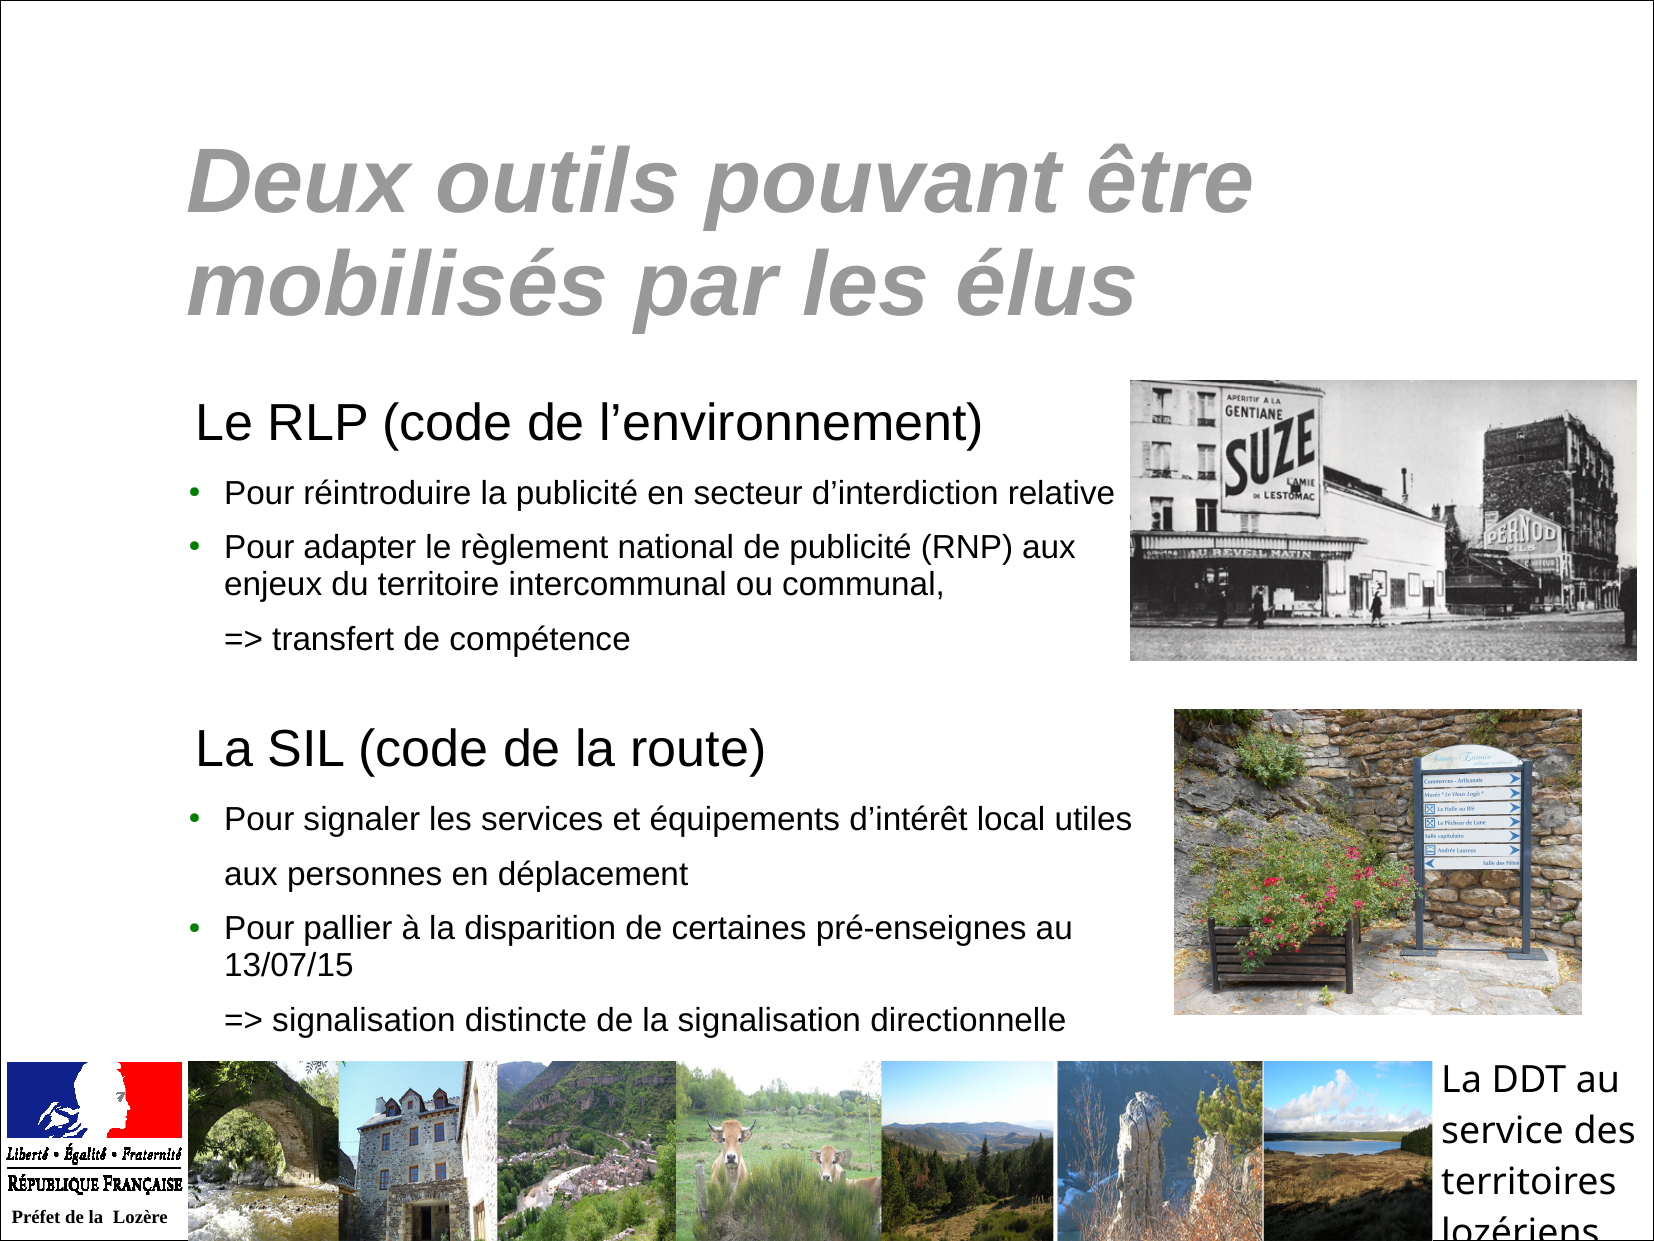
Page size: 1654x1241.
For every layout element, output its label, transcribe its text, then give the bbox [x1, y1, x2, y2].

picture [1130, 380, 1637, 661]
picture [6, 1059, 183, 1195]
list Le RLP (code de l’environnement) Pour réintroduire la publicité en secteur d’interdiction relative Pour adapter le règlement national de publicité (RNP) aux enjeux du territoire intercommunal ou communal, => transfert de compétence La SIL (code de la route) Pour signaler les services et équipements d’intérêt local utiles aux personnes en déplacement Pour pallier à la disparition de certaines pré-enseignes au 13/07/15 => signalisation distincte de la signalisation directionnelle [188, 393, 1184, 1039]
title Deux outils pouvant être mobilisés par les élus [186, 129, 1447, 335]
picture [188, 1061, 1433, 1241]
picture [1174, 709, 1582, 1015]
